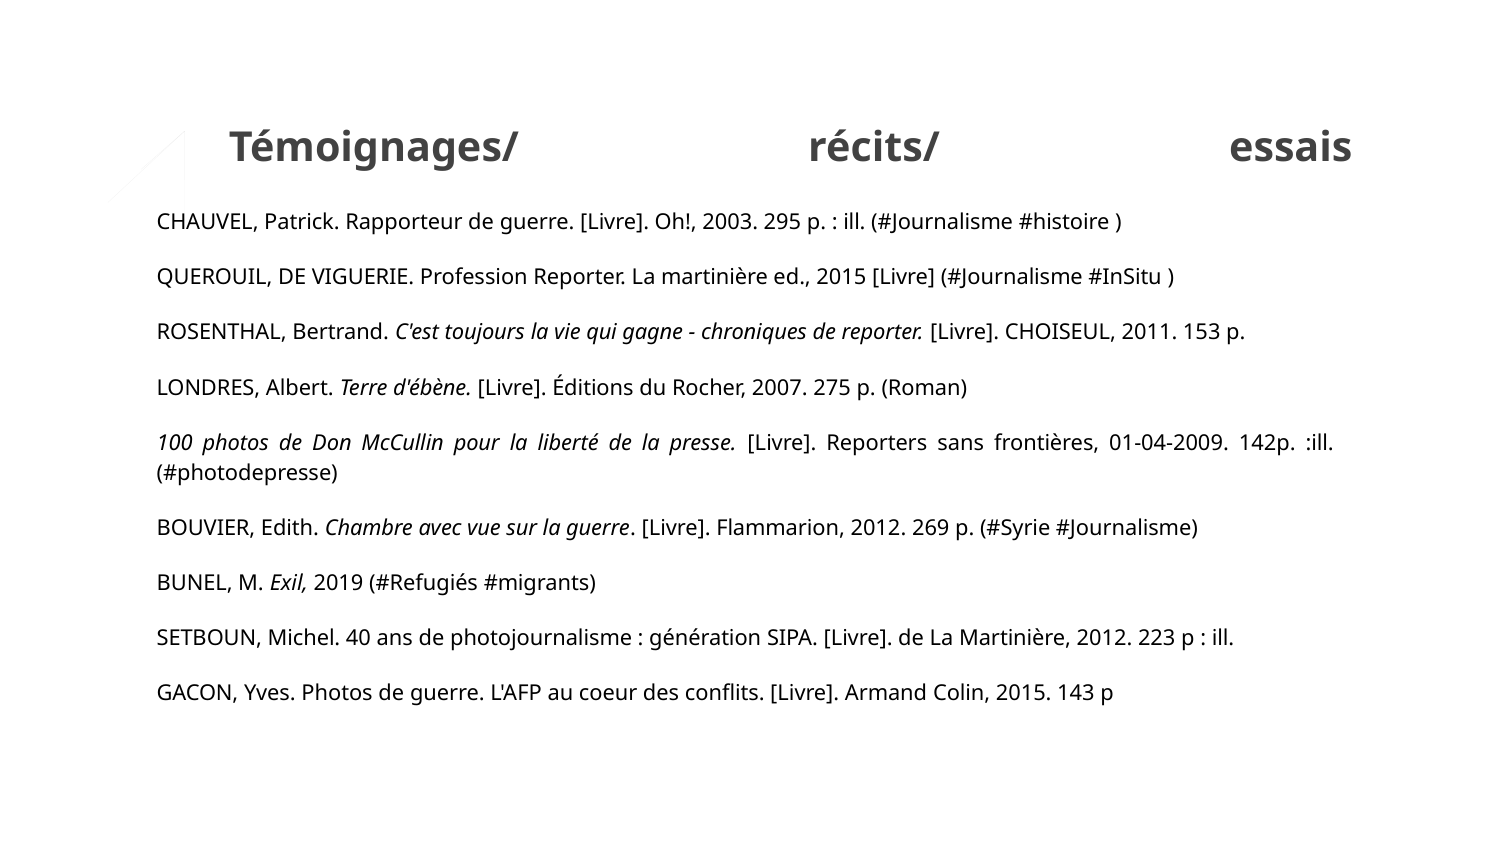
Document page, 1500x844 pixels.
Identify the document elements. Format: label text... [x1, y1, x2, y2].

list CHAUVEL, Patrick. Rapporteur de guerre. [Livre]. Oh!, 2003. 295 p. : ill. (#Journalisme #histoire ) QUEROUIL, DE VIGUERIE. Profession Reporter. La martinière ed., 2015 [Livre] (#Journalisme #InSitu ) ROSENTHAL, Bertrand. C'est toujours la vie qui gagne - chroniques de reporter. [Livre]. CHOISEUL, 2011. 153 p. LONDRES, Albert. Terre d'ébène. [Livre]. Éditions du Rocher, 2007. 275 p. (Roman) 100 photos de Don McCullin pour la liberté de la presse. [Livre]. Reporters sans frontières, 01-04-2009. 142p. :ill. (#photodepresse) BOUVIER, Edith. Chambre avec vue sur la guerre. [Livre]. Flammarion, 2012. 269 p. (#Syrie #Journalisme) BUNEL, M. Exil, 2019 (#Refugiés #migrants) SETBOUN, Michel. 40 ans de photojournalisme : génération SIPA. [Livre]. de La Martinière, 2012. 223 p : ill. GACON, Yves. Photos de guerre. L'AFP au coeur des conflits. [Livre]. Armand Colin, 2015. 143 p [141, 188, 1350, 787]
title Témoignages/ récits/ essais [213, 98, 1368, 263]
